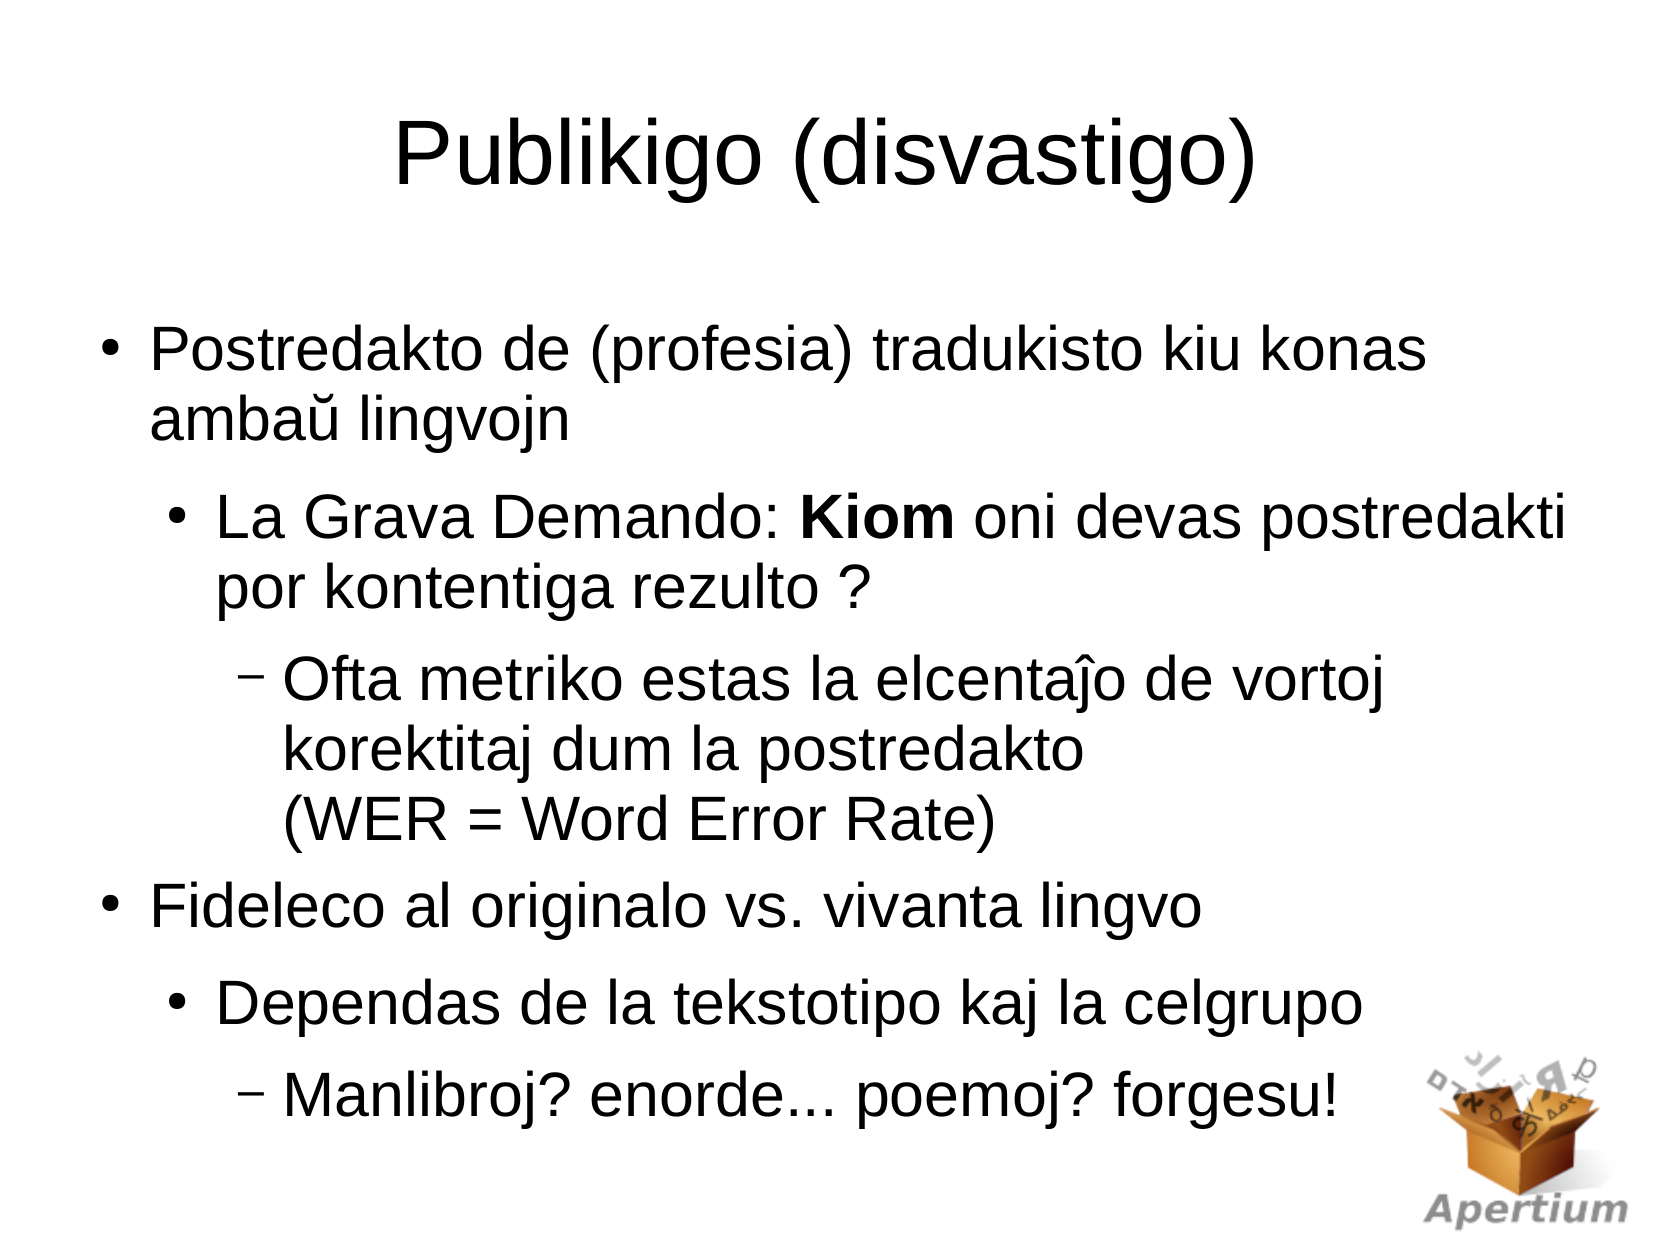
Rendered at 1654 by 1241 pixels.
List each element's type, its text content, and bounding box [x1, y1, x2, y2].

picture [1417, 1033, 1633, 1241]
list Postredakto de (profesia) tradukisto kiu konas ambaŭ lingvojn La Grava Demando: Kiom oni devas postredakti por kontentiga rezulto ? Ofta metriko estas la elcentaĵo de vortoj korektitaj dum la postredakto (WER = Word Error Rate) Fideleco al originalo vs. vivanta lingvo Dependas de la tekstotipo kaj la celgrupo Manlibroj? enorde... poemoj? forgesu! [82, 313, 1571, 1133]
title Publikigo (disvastigo) [82, 56, 1571, 250]
